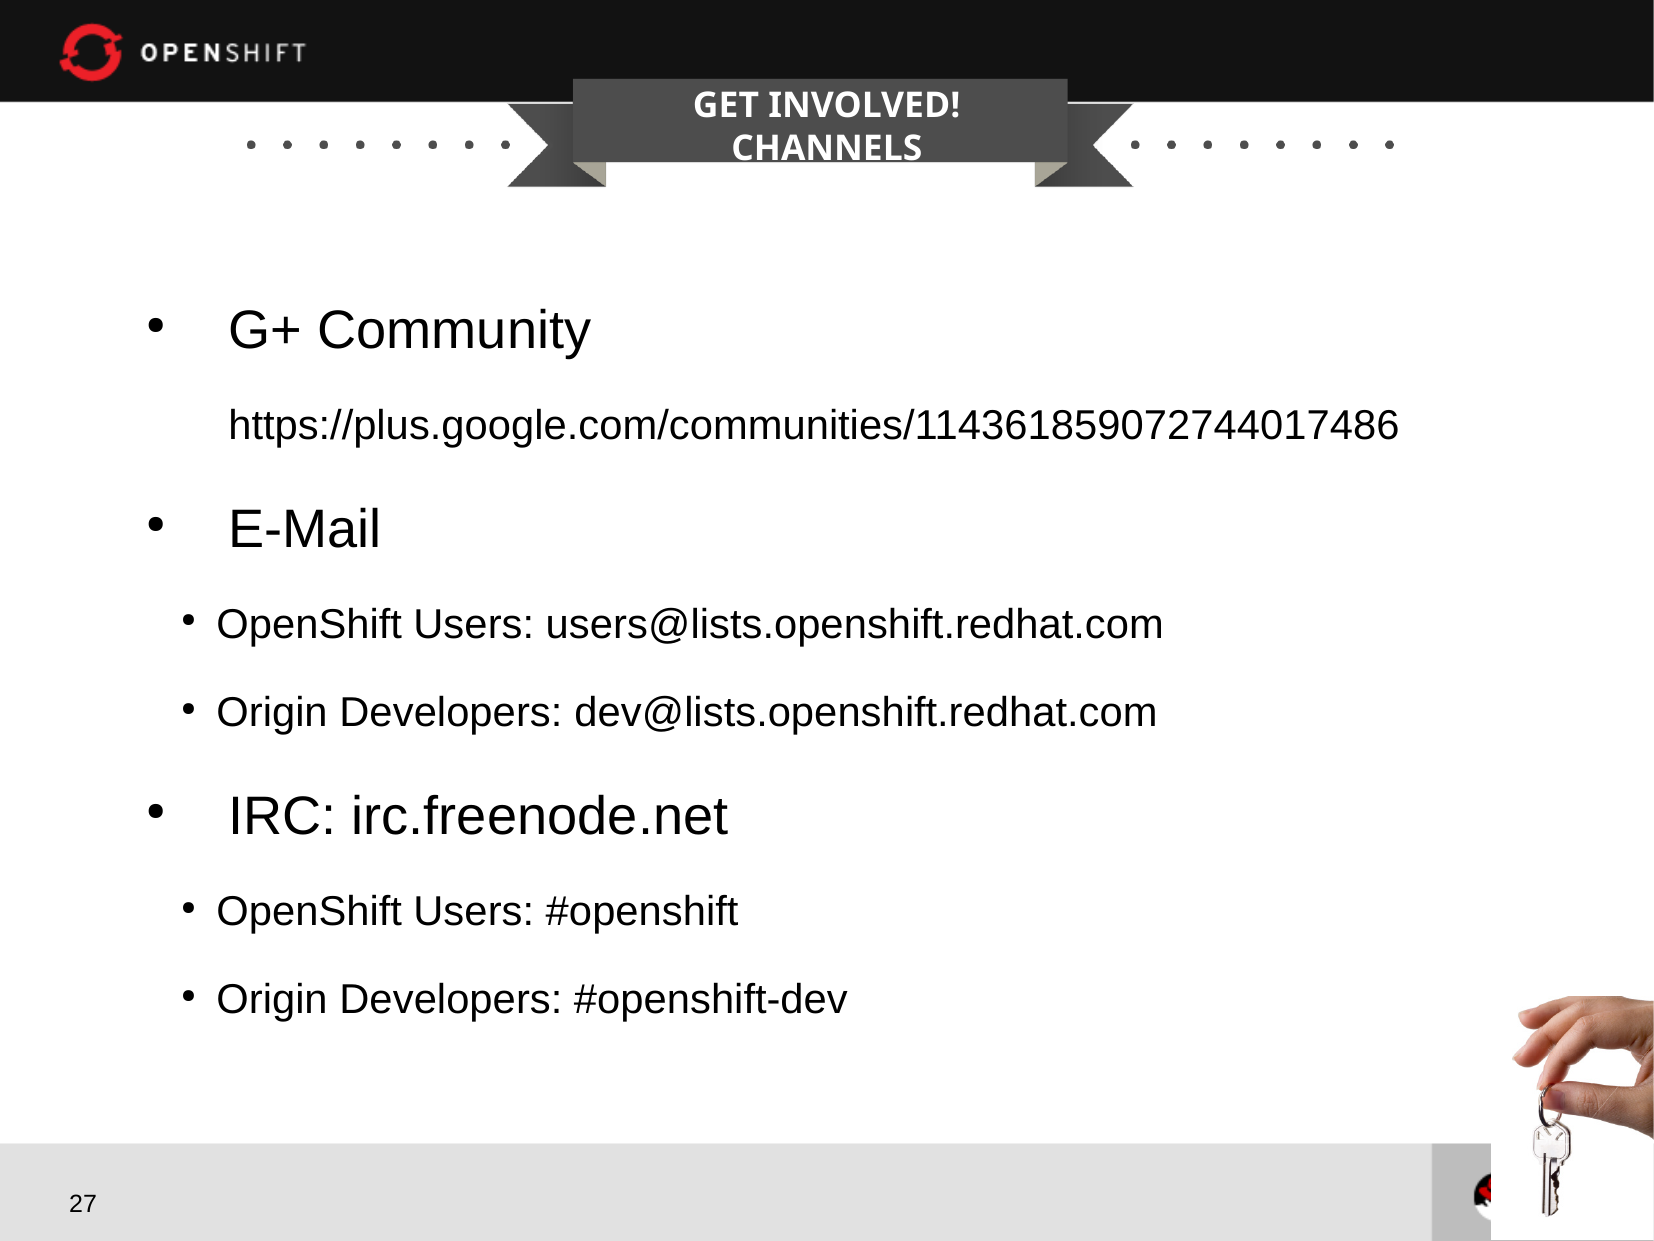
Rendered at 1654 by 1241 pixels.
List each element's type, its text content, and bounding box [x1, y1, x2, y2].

text_box GET INVOLVED! CHANNELS [581, 74, 1073, 175]
picture [0, 0, 1654, 1241]
text_box G+ Community https://plus.google.com/communities/114361859072744017486 E-Mail OpenShift Users: users@lists.openshift.redhat.com Origin Developers: dev@lists.openshift.redhat.com IRC: irc.freenode.net OpenShift Users: #openshift Origin Developers: #openshift-dev [129, 253, 1552, 1047]
